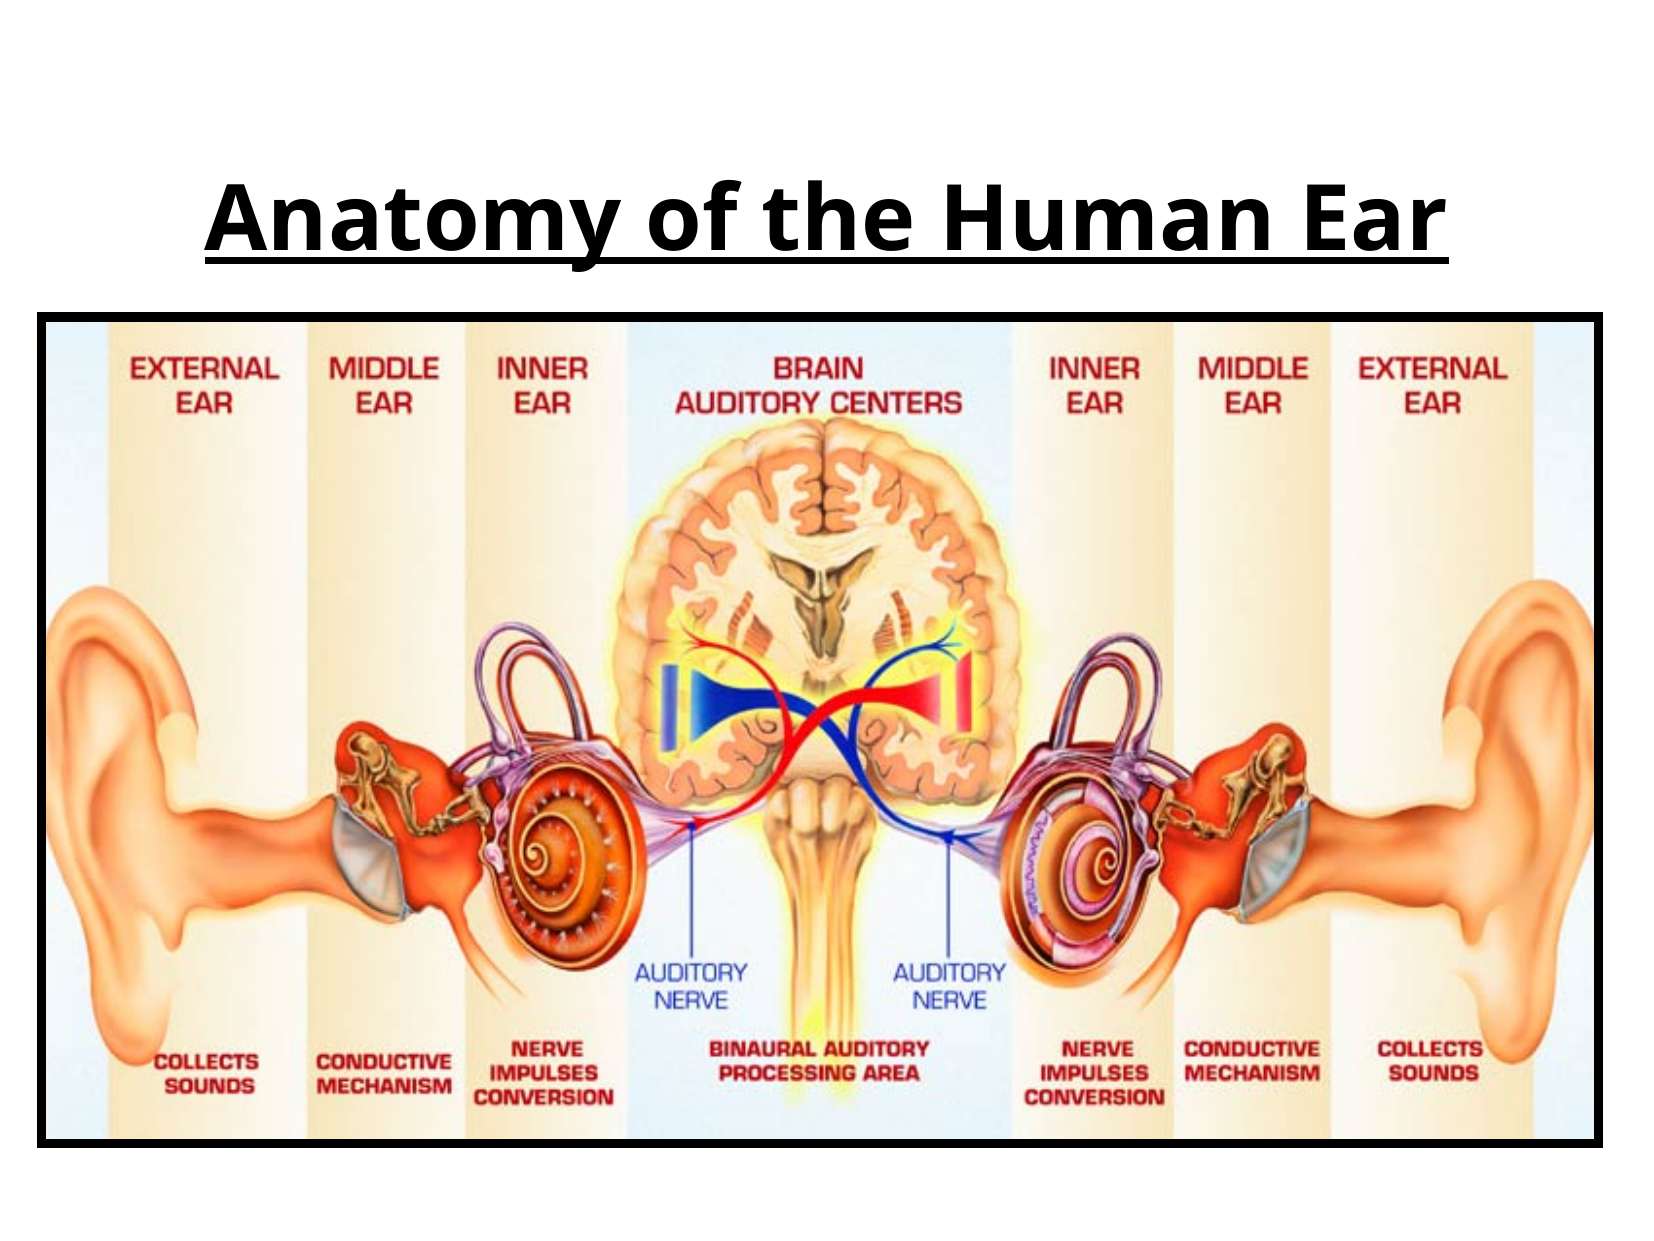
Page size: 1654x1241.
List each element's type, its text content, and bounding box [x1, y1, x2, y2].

title Anatomy of the Human Ear [123, 110, 1530, 312]
picture [46, 322, 1594, 1139]
